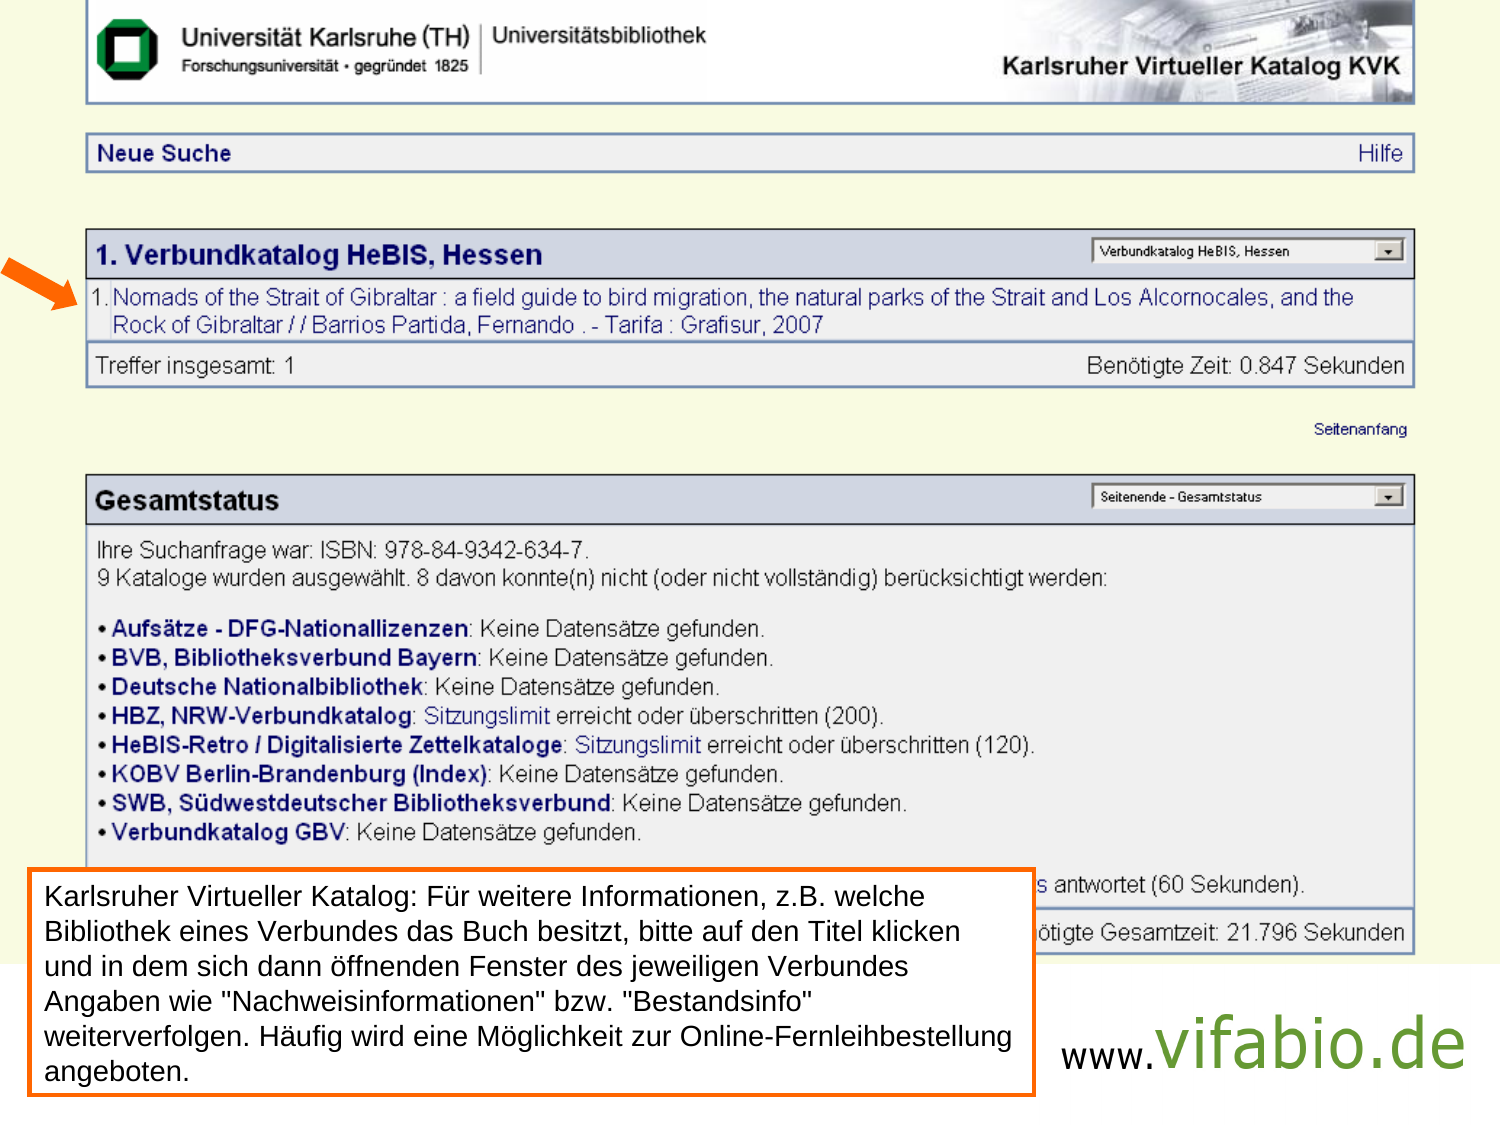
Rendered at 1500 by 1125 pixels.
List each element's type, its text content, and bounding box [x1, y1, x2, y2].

picture [0, 0, 1500, 1125]
text_box [0, 257, 78, 311]
text_box Karlsruher Virtueller Katalog: Für weitere Informationen, z.B. welche Bibliothek eines Verbundes das Buch besitzt, bitte auf den Titel klicken und in dem sich dann öffnenden Fenster des jeweiligen Verbundes Angaben wie "Nachweisinformationen" bzw. "Bestandsinfo" weiterverfolgen. Häufig wird eine Möglichkeit zur Online-Fernleihbestellung angeboten. [29, 869, 1034, 1095]
